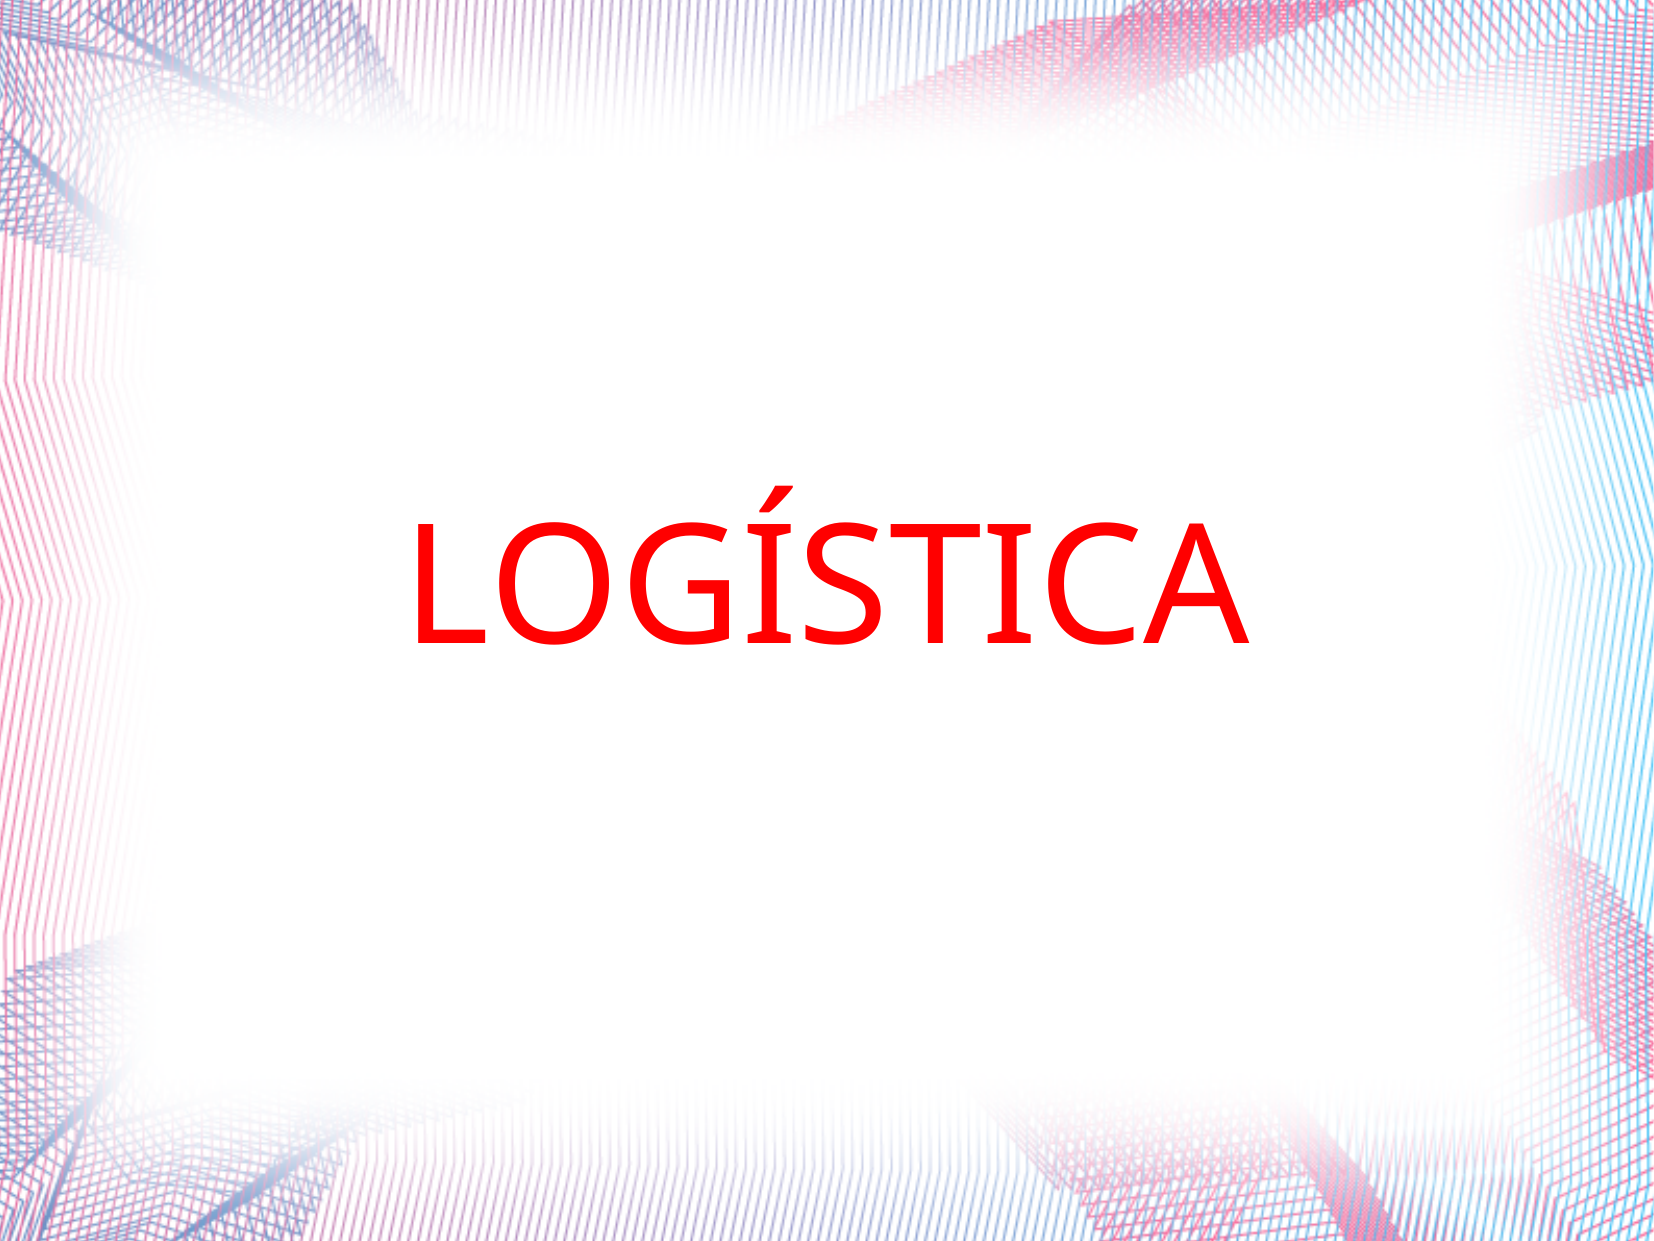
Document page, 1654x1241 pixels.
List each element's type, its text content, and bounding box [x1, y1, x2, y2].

subtitle LOGÍSTICA [82, 49, 1571, 1109]
picture [0, 0, 1654, 1241]
